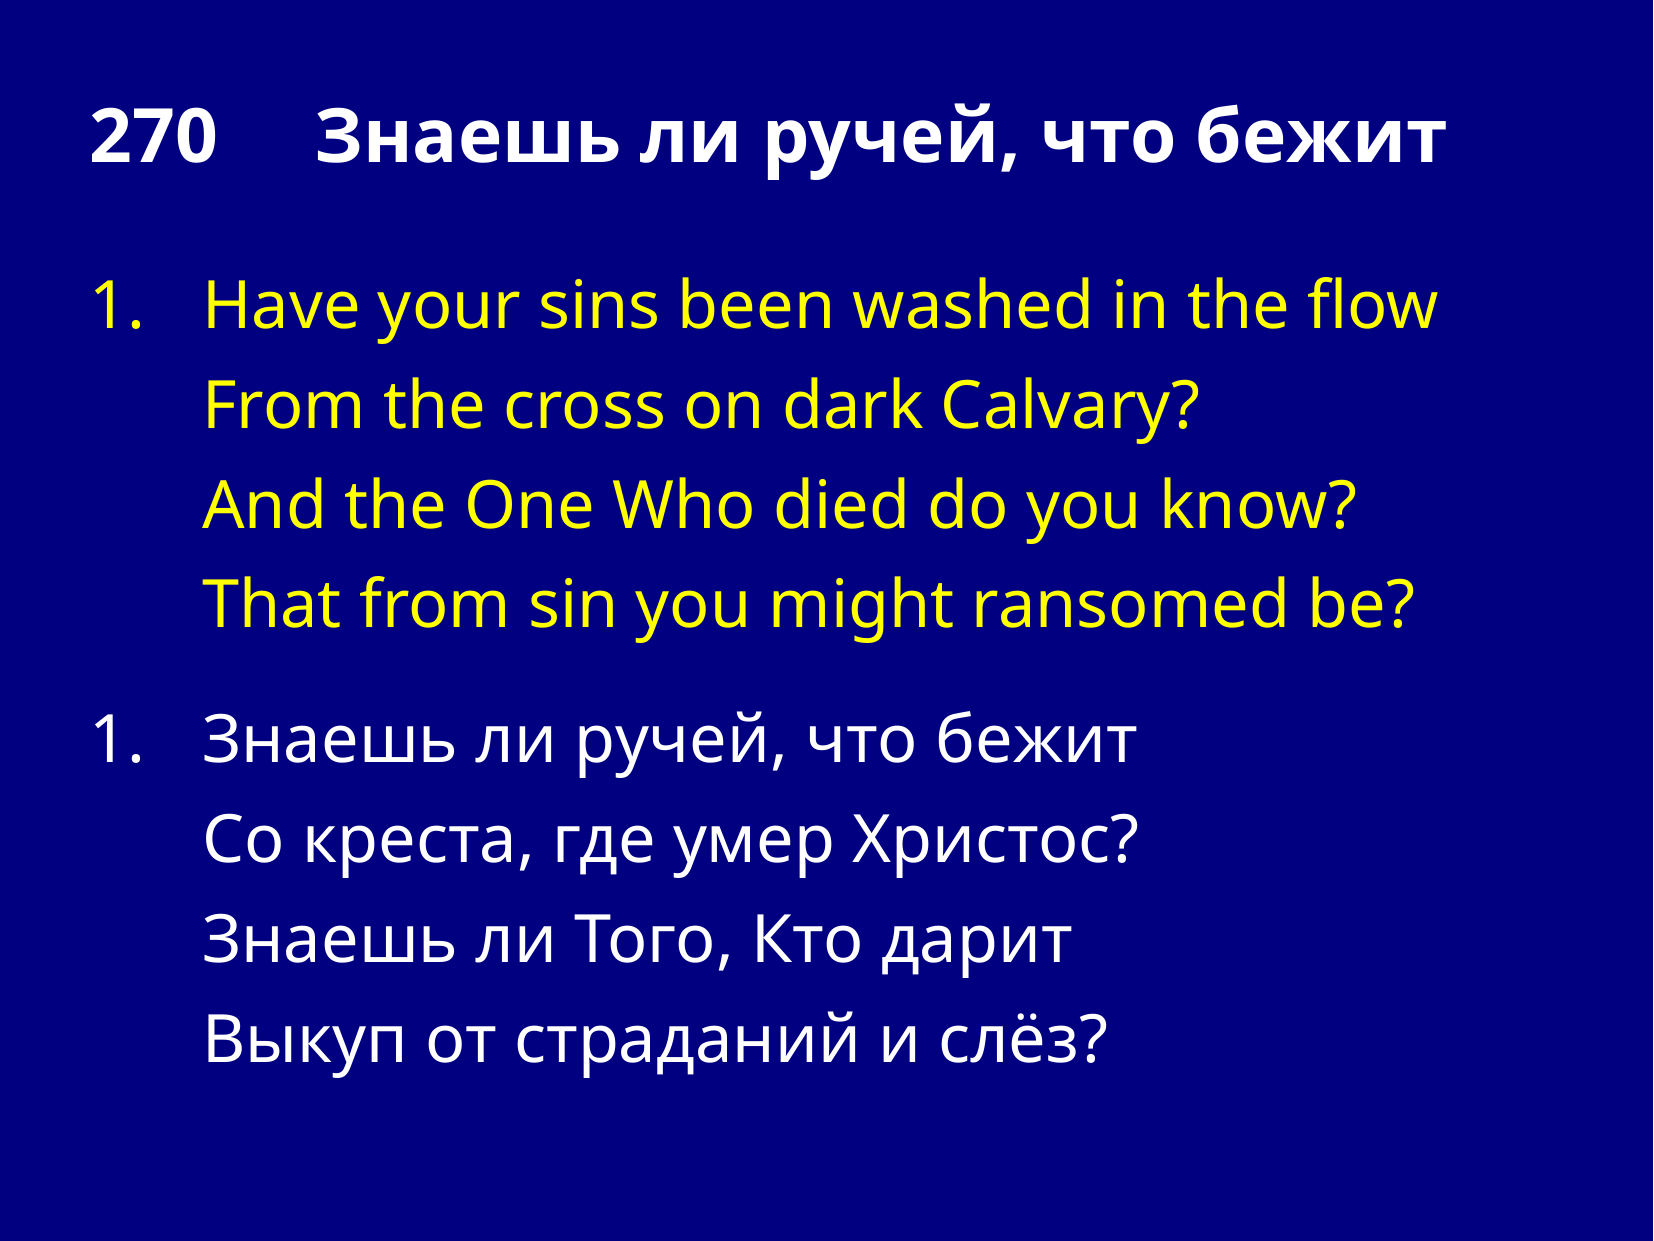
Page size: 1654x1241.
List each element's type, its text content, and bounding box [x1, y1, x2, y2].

text_box 1. Знаешь ли ручей, что бежит Со креста, где умер Христос? Знаешь ли Того, Кто дарит Выкуп от страданий и слёз? [75, 675, 1576, 1163]
text_box 270 Знаешь ли ручей, что бежит [75, 75, 1653, 188]
text_box 1. Have your sins been washed in the flow From the cross on dark Calvary? And the One Who died do you know? That from sin you might ransomed be? [75, 188, 1576, 638]
